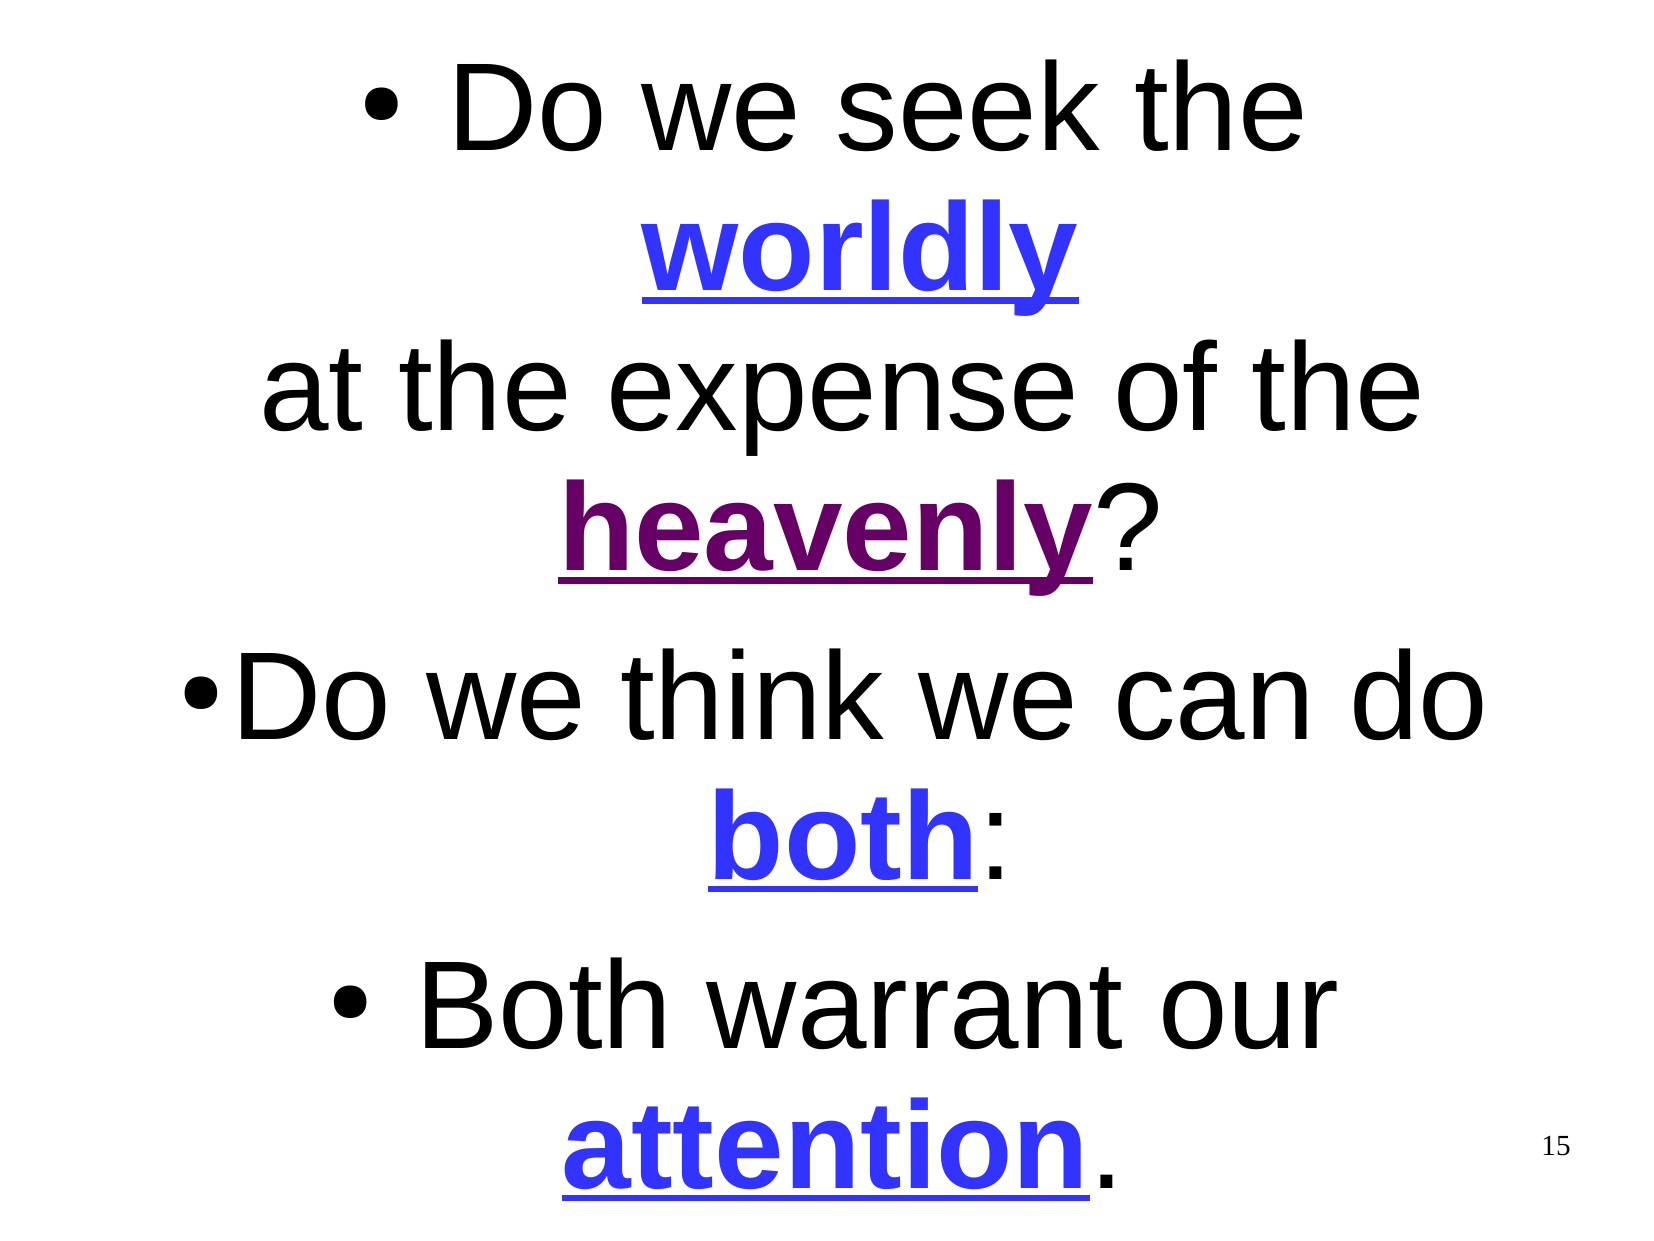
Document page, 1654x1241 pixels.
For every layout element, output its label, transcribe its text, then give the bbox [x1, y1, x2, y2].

list Do we seek the worldly at the expense of the heavenly? Do we think we can do both: Both warrant our attention. [37, 37, 1613, 1238]
